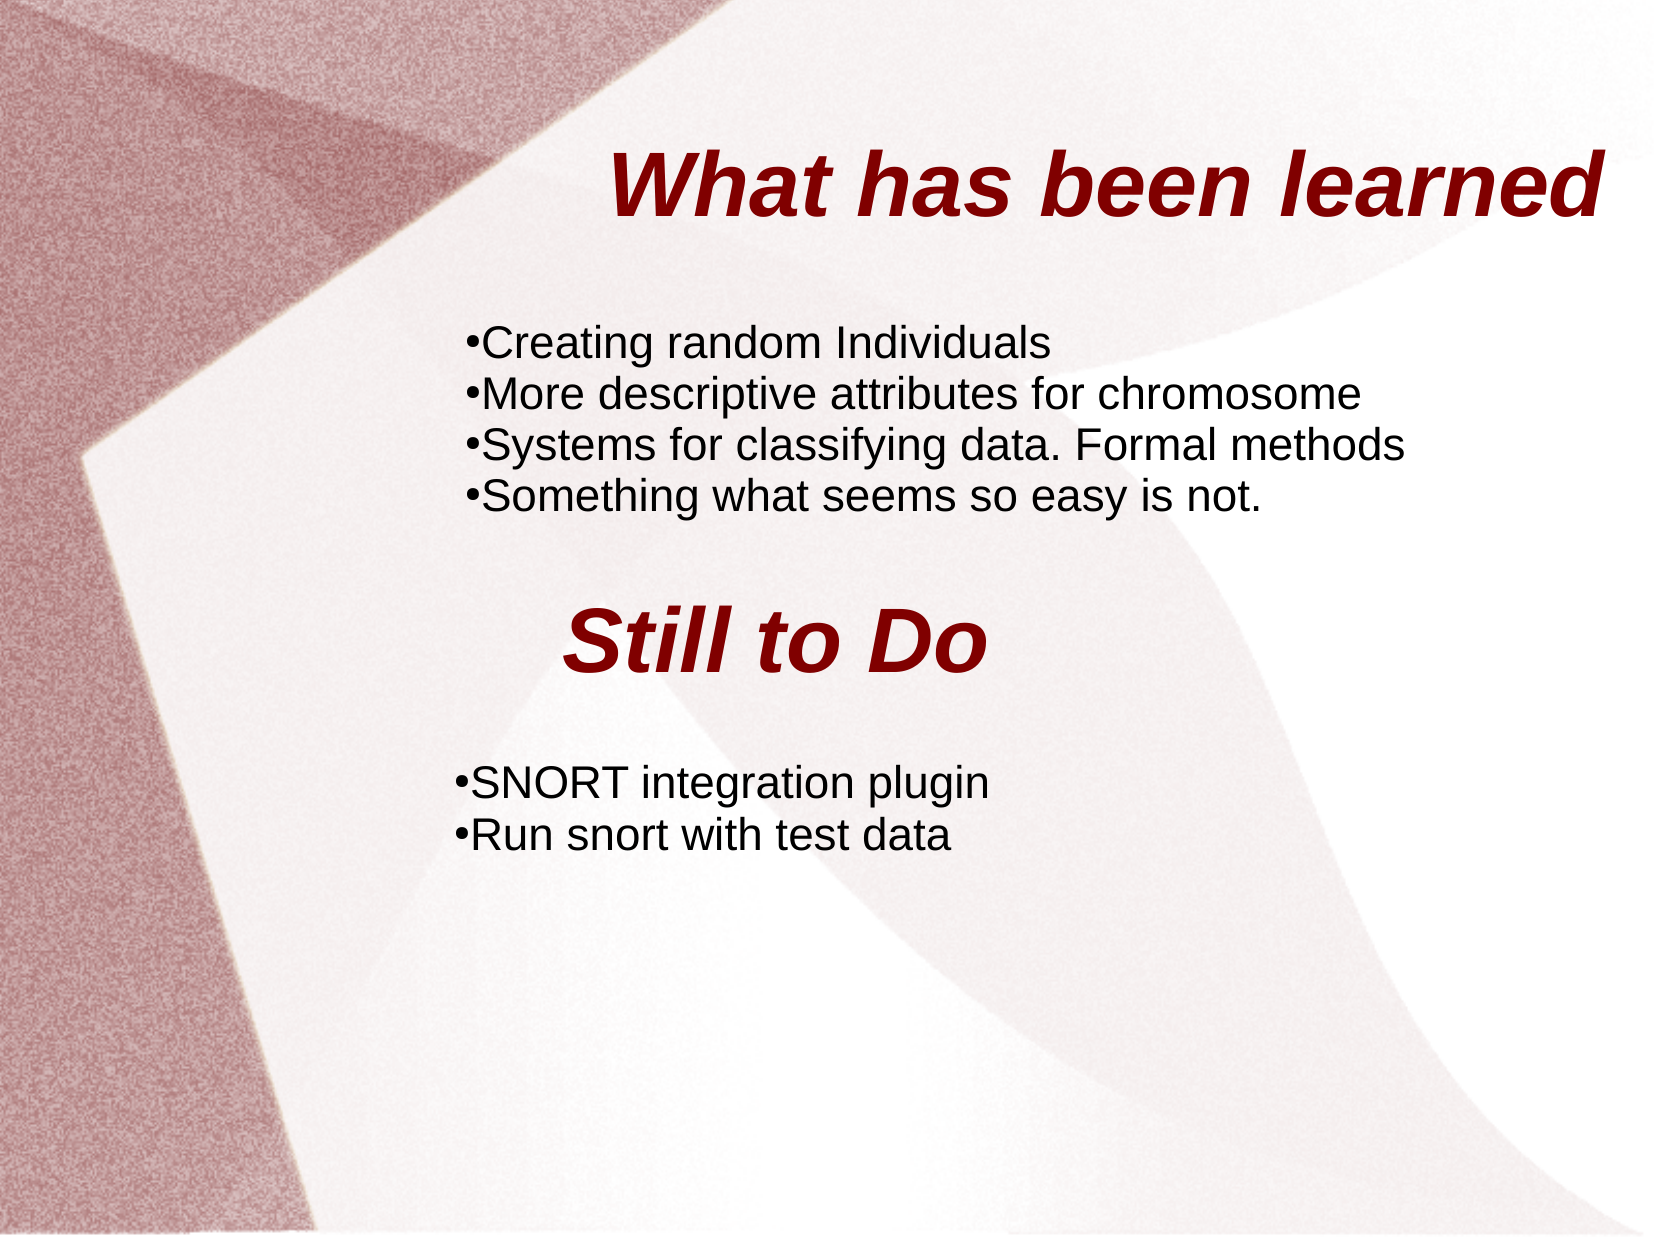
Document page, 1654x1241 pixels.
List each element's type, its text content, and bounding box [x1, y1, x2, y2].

title Still to Do [562, 568, 1573, 713]
text_box SNORT integration plugin Run snort with test data [438, 750, 1006, 910]
picture [0, 0, 1654, 1241]
title What has been learned [596, 112, 1607, 257]
text_box Creating random Individuals More descriptive attributes for chromosome Systems for classifying data. Formal methods Something what seems so easy is not. [450, 309, 1422, 581]
